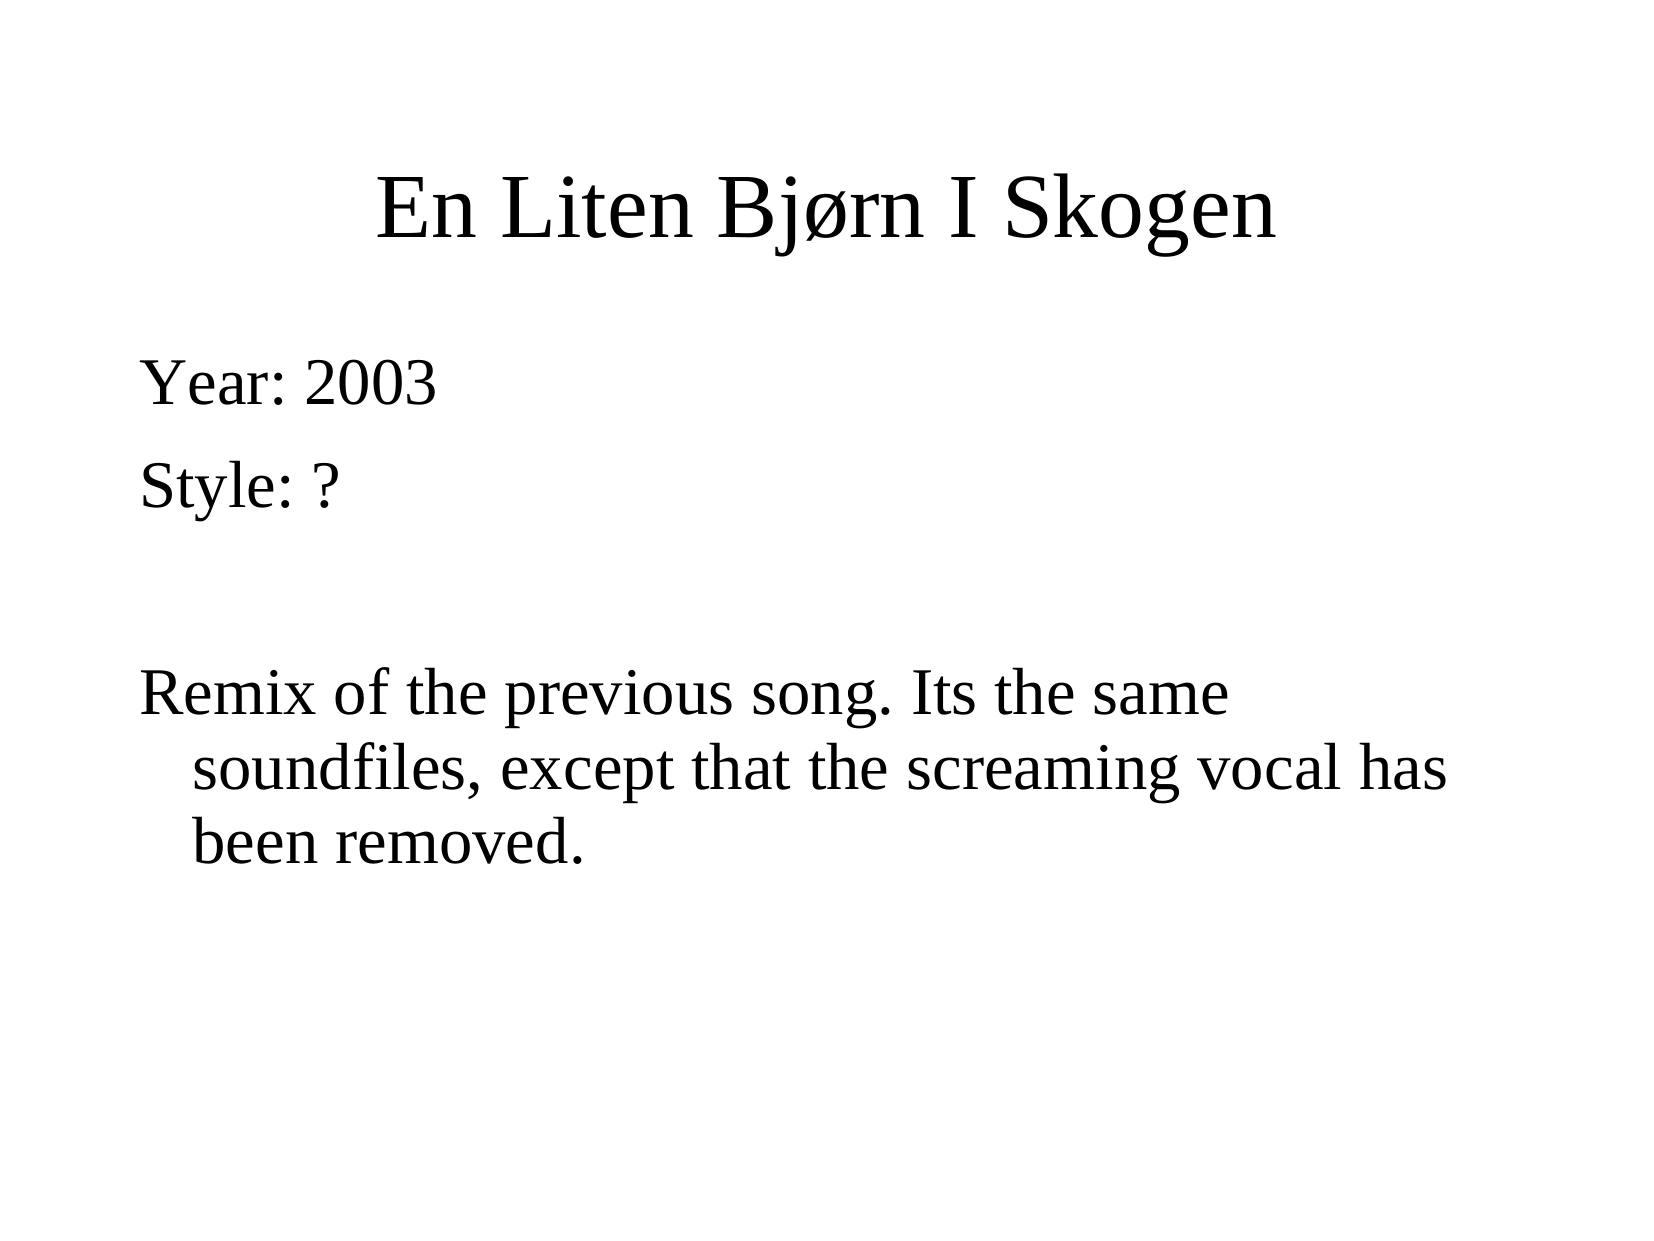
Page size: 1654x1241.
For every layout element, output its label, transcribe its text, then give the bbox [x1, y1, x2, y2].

list Year: 2003 Style: ? Remix of the previous song. Its the same soundfiles, except that the screaming vocal has been removed. [121, 344, 1534, 1127]
title En Liten Bjørn I Skogen [121, 102, 1534, 311]
